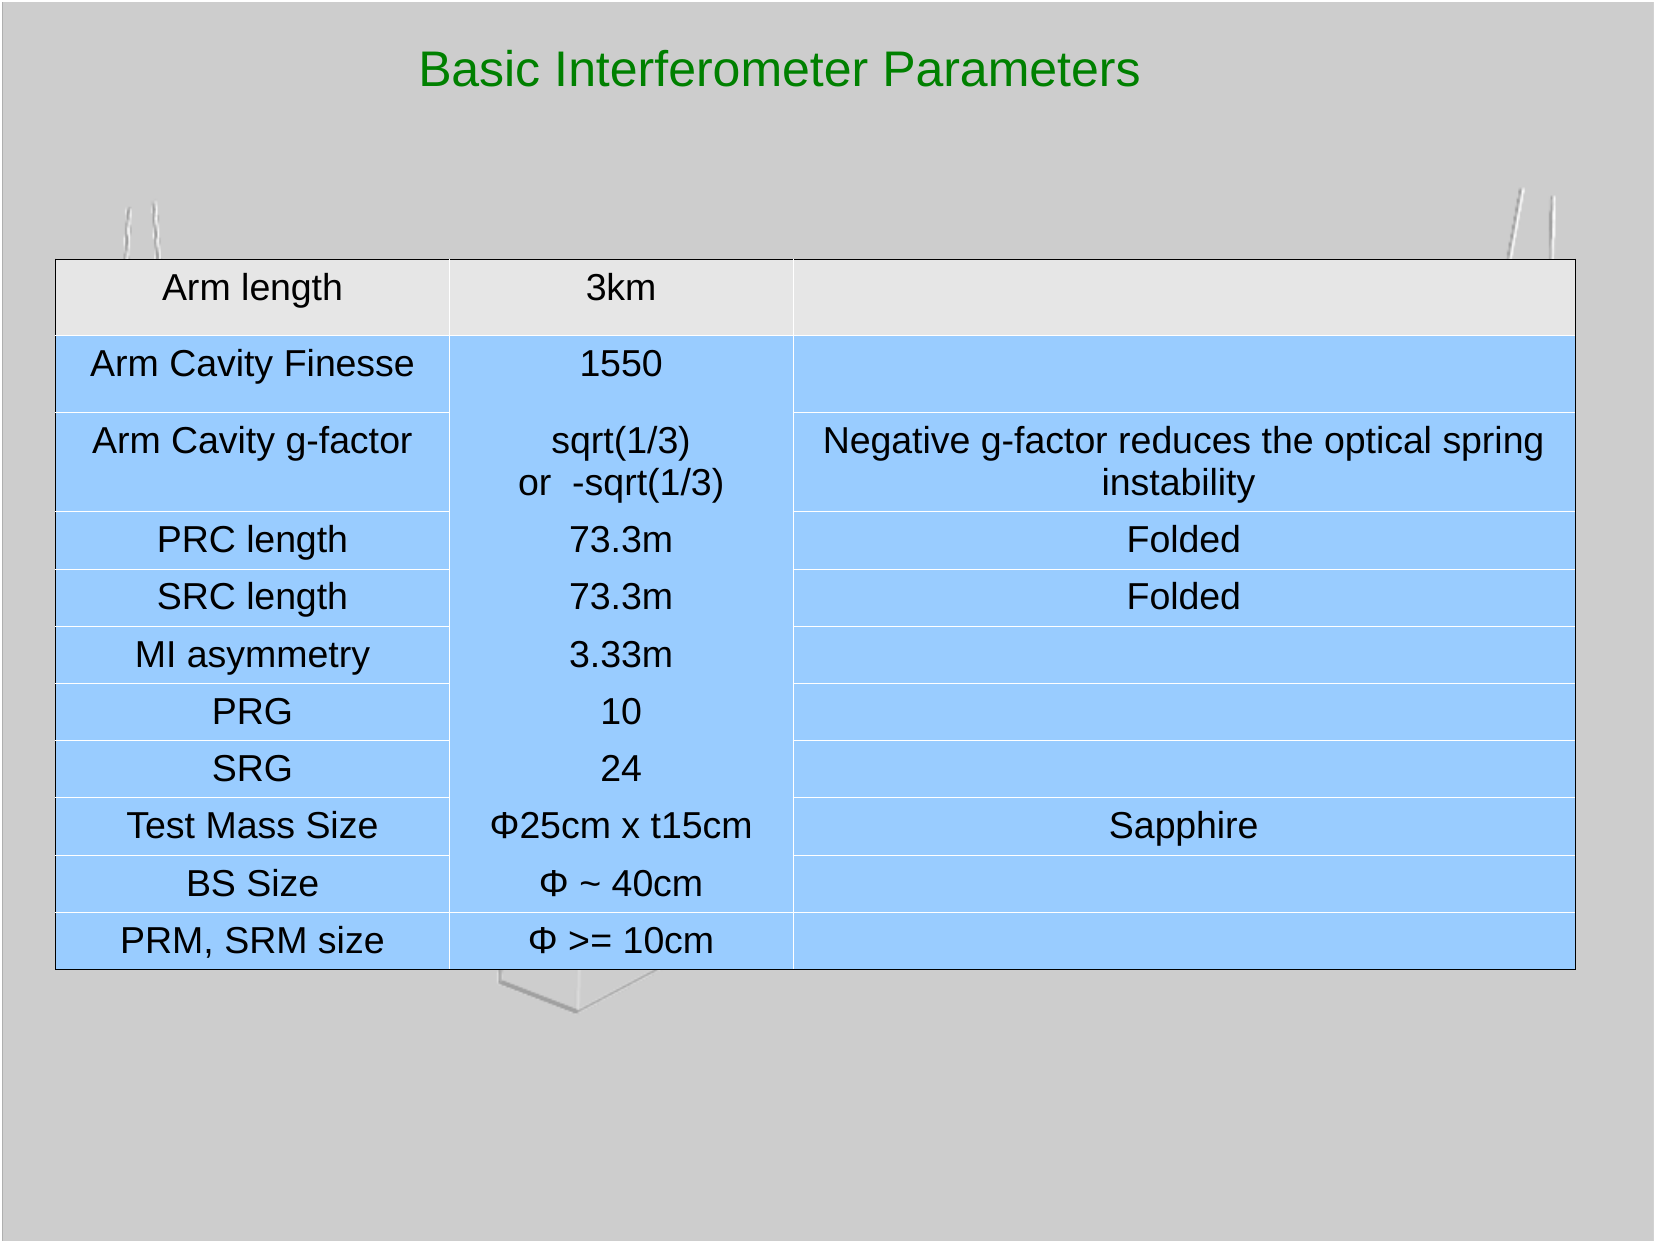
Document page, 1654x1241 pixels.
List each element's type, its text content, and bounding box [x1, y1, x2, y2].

table_cell Φ ~ 40cm [450, 855, 793, 912]
table_cell Arm Cavity Finesse [56, 336, 449, 412]
table_cell 10 [450, 683, 793, 740]
table_cell Folded [794, 570, 1575, 626]
table_cell MI asymmetry [56, 627, 449, 683]
table_cell [794, 684, 1575, 740]
table_cell Sapphire [794, 798, 1575, 855]
table_cell 24 [450, 740, 793, 798]
table_cell PRG [56, 684, 449, 740]
table_cell BS Size [56, 856, 449, 912]
table_cell 3.33m [450, 626, 793, 683]
table_cell Φ25cm x t15cm [450, 798, 793, 855]
table_cell PRC length [56, 512, 449, 569]
table_header [794, 260, 1575, 335]
table_cell SRG [56, 741, 449, 797]
text_box Basic Interferometer Parameters [403, 34, 1157, 105]
table_cell Test Mass Size [56, 798, 449, 855]
table_cell Φ >= 10cm [450, 913, 793, 969]
table_header Arm length [56, 260, 449, 335]
table_cell Folded [794, 512, 1575, 569]
table_cell [794, 856, 1575, 912]
table_cell Arm Cavity g-factor [56, 413, 449, 511]
table_cell 73.3m [450, 511, 793, 569]
table_cell [794, 336, 1575, 412]
table_cell sqrt(1/3) or -sqrt(1/3) [450, 412, 793, 511]
picture [1, 2, 1654, 1241]
table_cell SRC length [56, 570, 449, 626]
table_cell 1550 [450, 336, 793, 412]
table_cell 73.3m [450, 569, 793, 626]
table_cell PRM, SRM size [56, 913, 449, 969]
table_header 3km [450, 260, 793, 335]
table_cell [794, 913, 1575, 969]
table_cell [794, 627, 1575, 683]
table_cell [794, 741, 1575, 797]
table_cell Negative g-factor reduces the optical spring instability [794, 413, 1575, 511]
